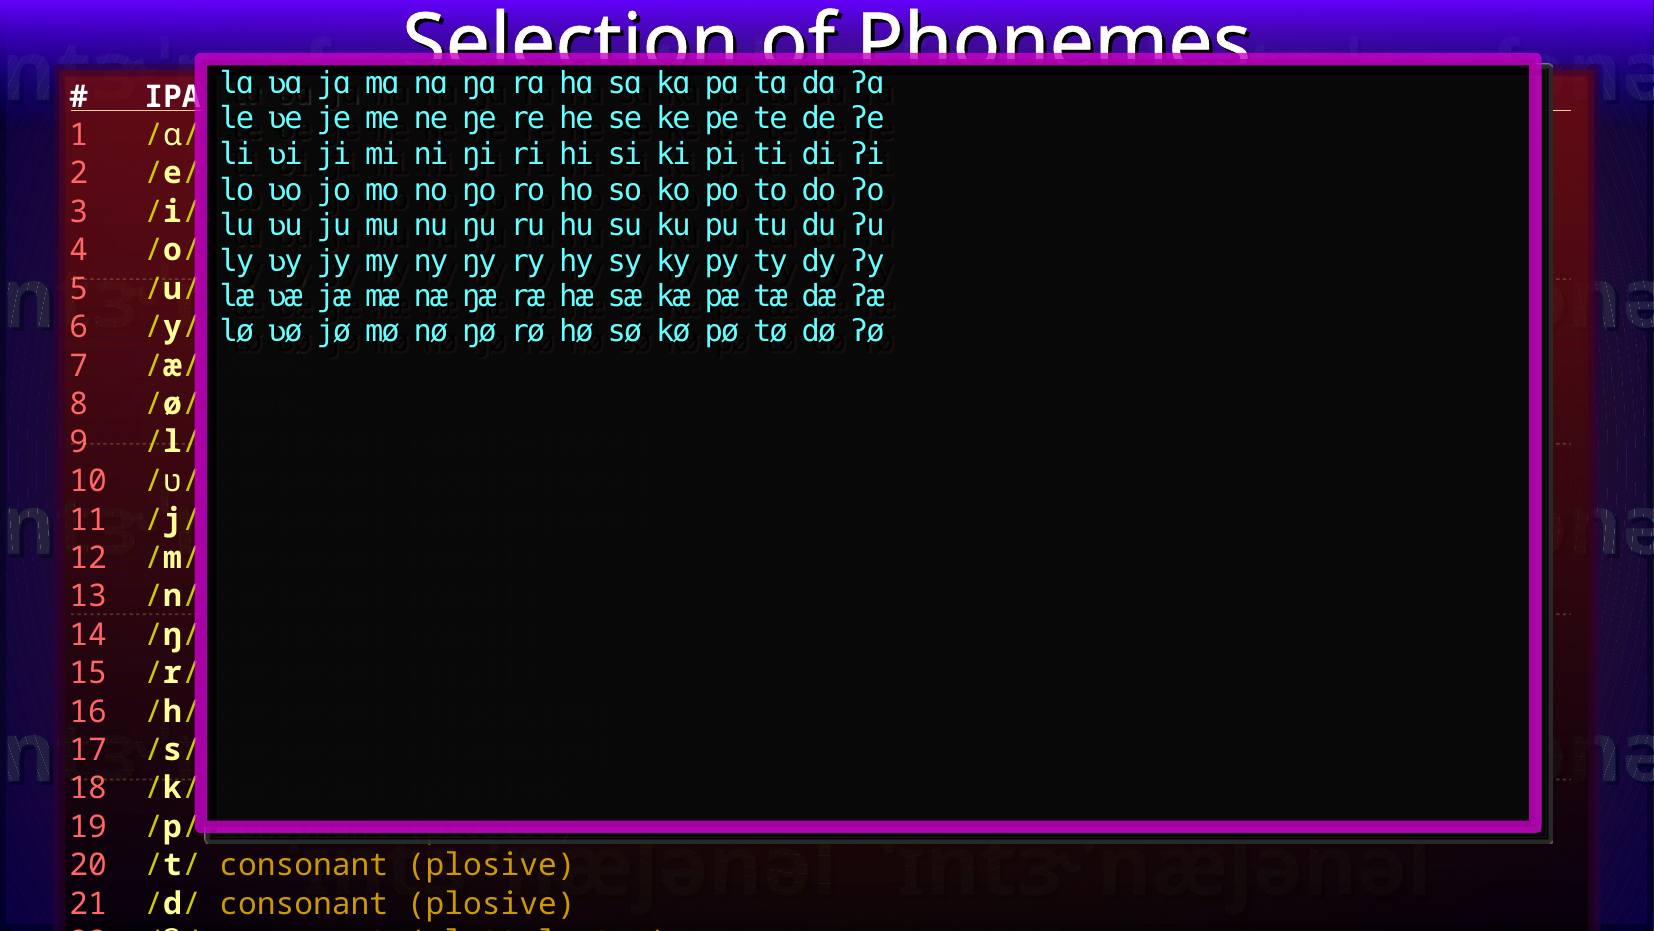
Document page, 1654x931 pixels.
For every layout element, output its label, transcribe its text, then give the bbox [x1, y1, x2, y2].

title Selection of Phonemes [0, 0, 1654, 130]
text_box # IPA Category 1 /ɑ/ vowel 2 /e/ vowel 3 /i/ vowel 4 /o/ vowel 5 /u/ vowel 6 /y/ vowel 7 /æ/ vowel 8 /ø/ vowel 9 /l/ consonant (approximant) 10 /ʋ/ consonant (approximant) 11 /j/ consonant (approximant) 12 /m/ consonant (nasal) 13 /n/ consonant (nasal) 14 /ŋ/ consonant (nasal) 15 /r/ consonant (trill) 16 /h/ consonant (fricative) 17 /s/ consonant (fricative) 18 /k/ consonant (plosive) 19 /p/ consonant (plosive) 20 /t/ consonant (plosive) 21 /d/ consonant (plosive) 22 /ʔ/ consonant (glottal stop) [59, 70, 1595, 898]
text_box lɑ ʋɑ jɑ mɑ nɑ ŋɑ rɑ hɑ sɑ kɑ pɑ tɑ dɑ ʔɑ le ʋe je me ne ŋe re he se ke pe te de ʔe li ʋi ji mi ni ŋi ri hi si ki pi ti di ʔi lo ʋo jo mo no ŋo ro ho so ko po to do ʔo lu ʋu ju mu nu ŋu ru hu su ku pu tu du ʔu ly ʋy jy my ny ŋy ry hy sy ky py ty dy ʔy læ ʋæ jæ mæ næ ŋæ ræ hæ sæ kæ pæ tæ dæ ʔæ lø ʋø jø mø nø ŋø rø hø sø kø pø tø dø ʔø [200, 59, 1536, 827]
